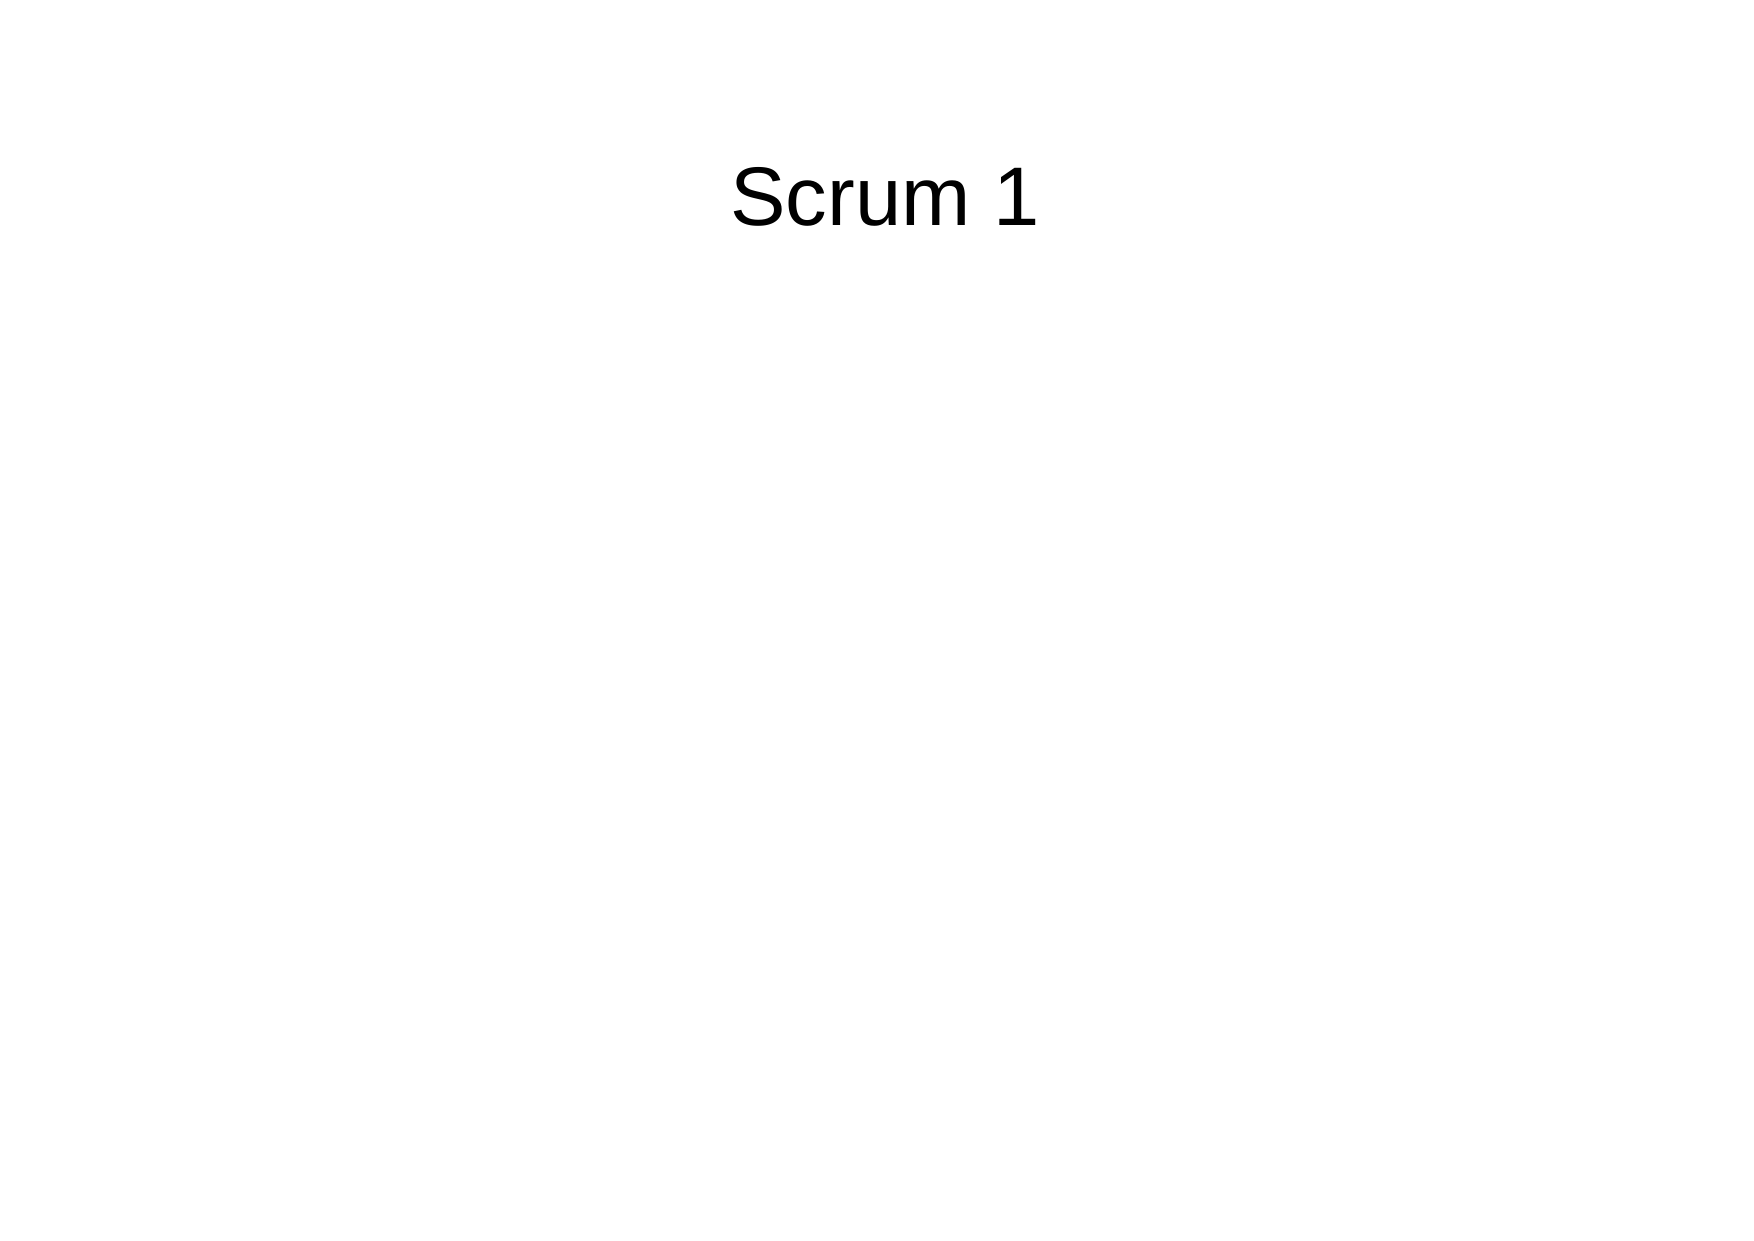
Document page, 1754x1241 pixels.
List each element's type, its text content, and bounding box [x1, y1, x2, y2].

title Scrum 1 [155, 103, 1615, 291]
